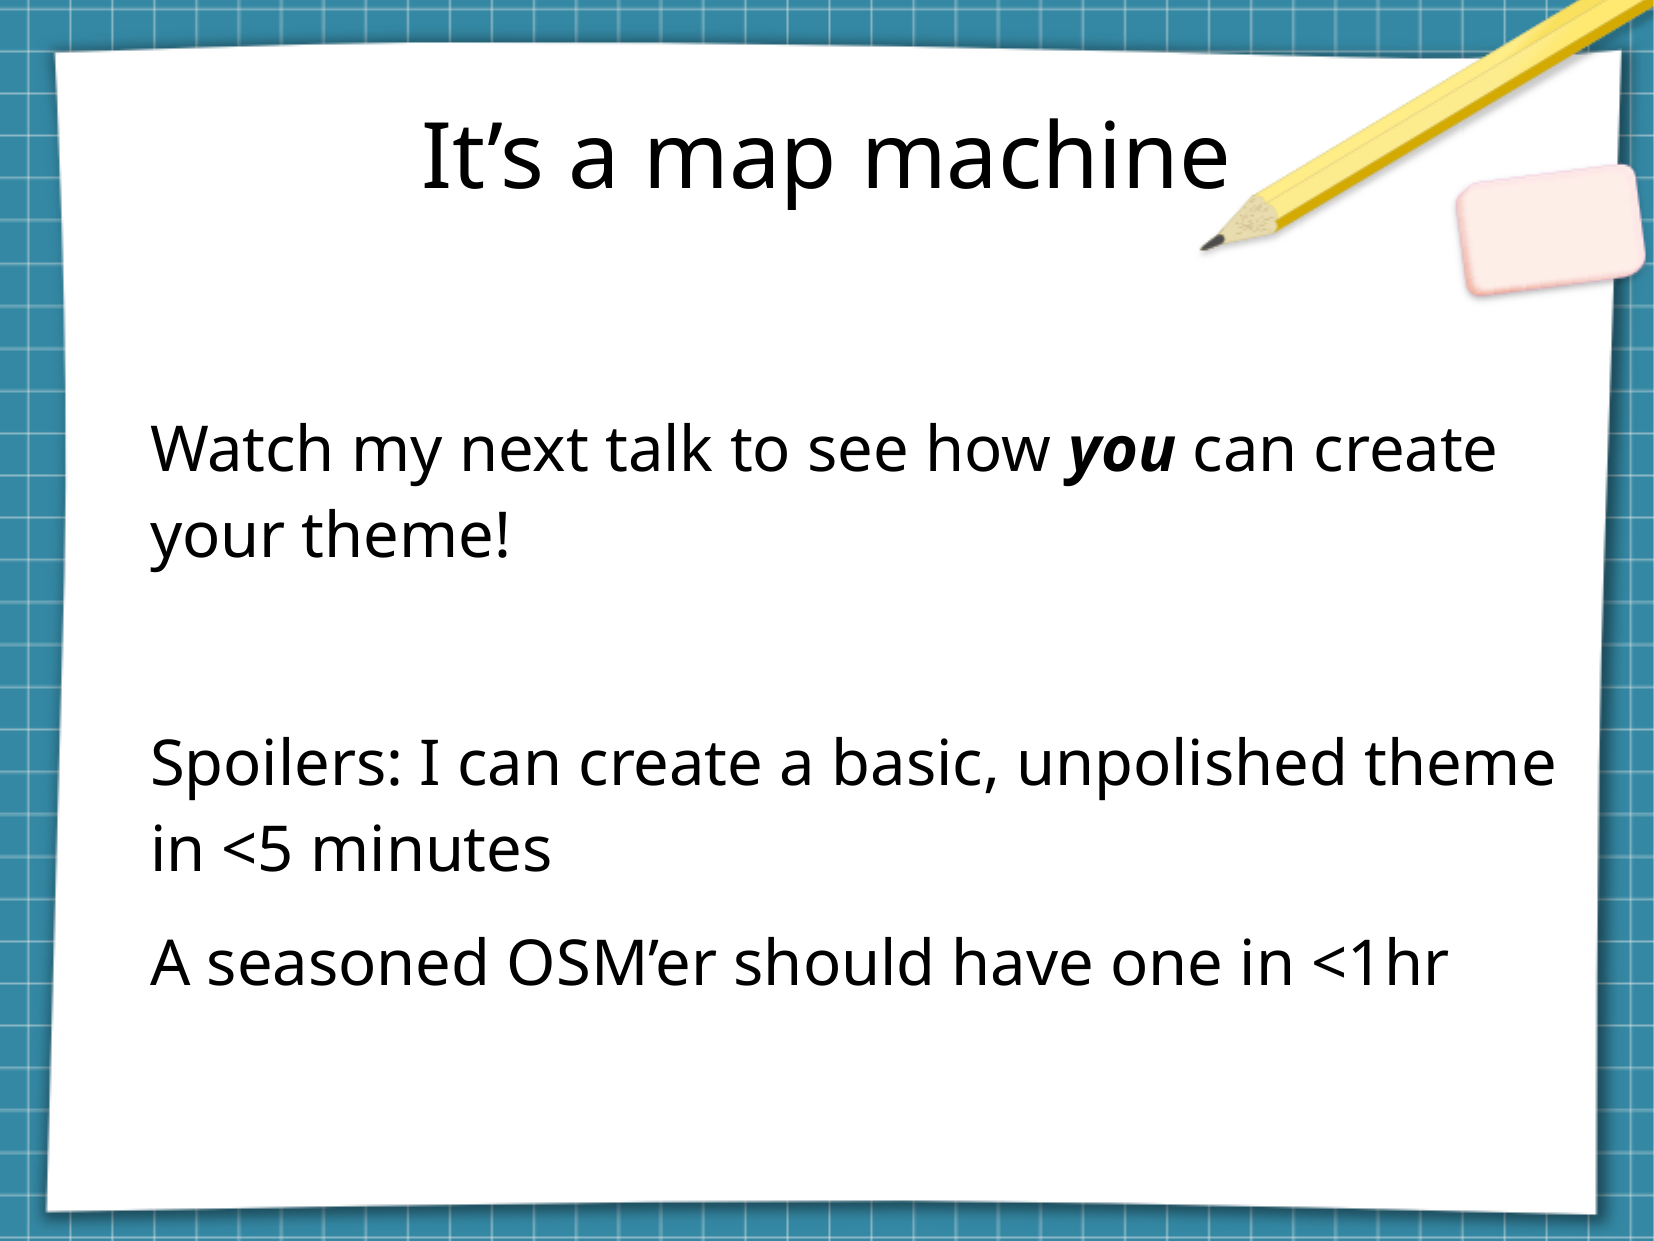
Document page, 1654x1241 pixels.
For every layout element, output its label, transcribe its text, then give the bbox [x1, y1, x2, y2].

picture [0, 0, 1654, 1241]
list Watch my next talk to see how you can create your theme! Spoilers: I can create a basic, unpolished theme in <5 minutes A seasoned OSM’er should have one in <1hr [82, 290, 1571, 1010]
title It’s a map machine [82, 49, 1571, 257]
